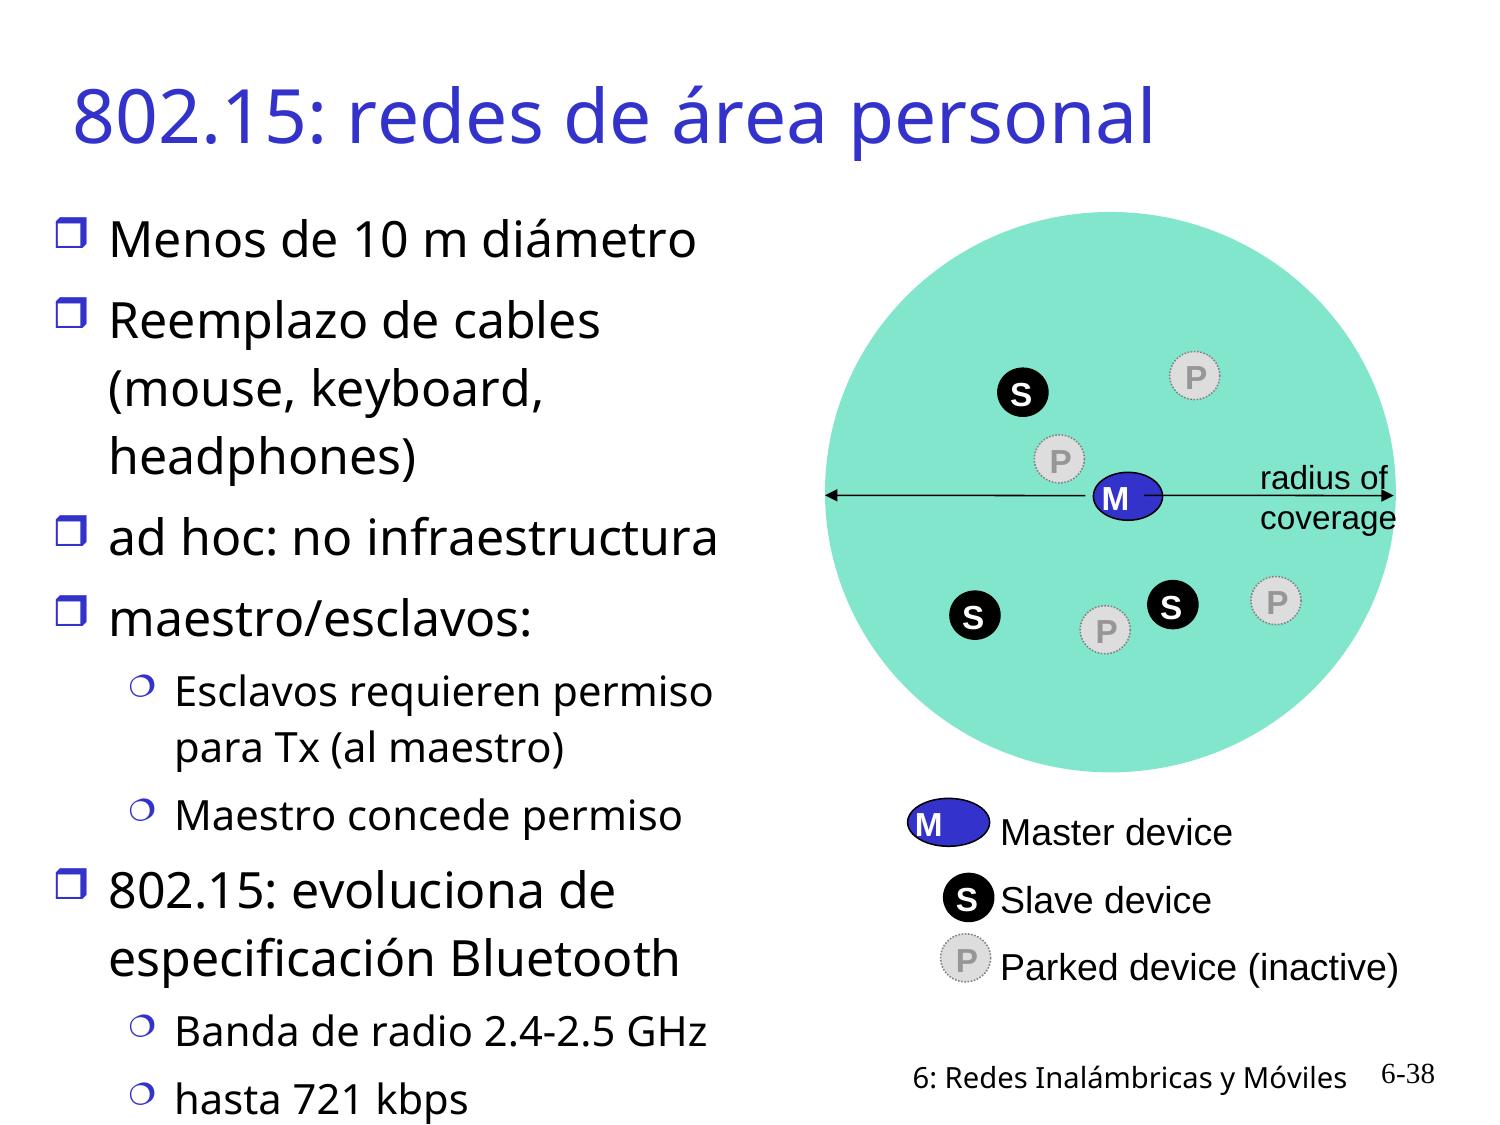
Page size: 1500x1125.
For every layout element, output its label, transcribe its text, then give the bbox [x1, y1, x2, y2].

text_box S [941, 870, 985, 927]
text_box S [995, 365, 1046, 421]
text_box P [1251, 573, 1302, 630]
text_box S [947, 588, 998, 644]
text_box [825, 211, 1393, 494]
text_box P [1080, 603, 1131, 659]
text_box P [941, 931, 991, 987]
text_box M [899, 795, 982, 852]
text_box P [1034, 432, 1085, 488]
list Menos de 10 m diámetro Reemplazo de cables (mouse, keyboard, headphones) ad hoc: no infraestructura maestro/esclavos: Esclavos requieren permiso para Tx (al maestro) Maestro concede permiso 802.15: evoluciona de especificación Bluetooth Banda de radio 2.4-2.5 GHz hasta 721 kbps [37, 196, 811, 1102]
text_box P [1170, 348, 1221, 405]
text_box M [1086, 469, 1156, 526]
text_box [825, 496, 1391, 773]
text_box S [1145, 578, 1196, 634]
text_box radius of coverage [1245, 448, 1413, 545]
text_box 802.15: redes de área personal [57, 45, 1333, 183]
text_box Master device Slave device Parked device (inactive) [985, 777, 1415, 996]
